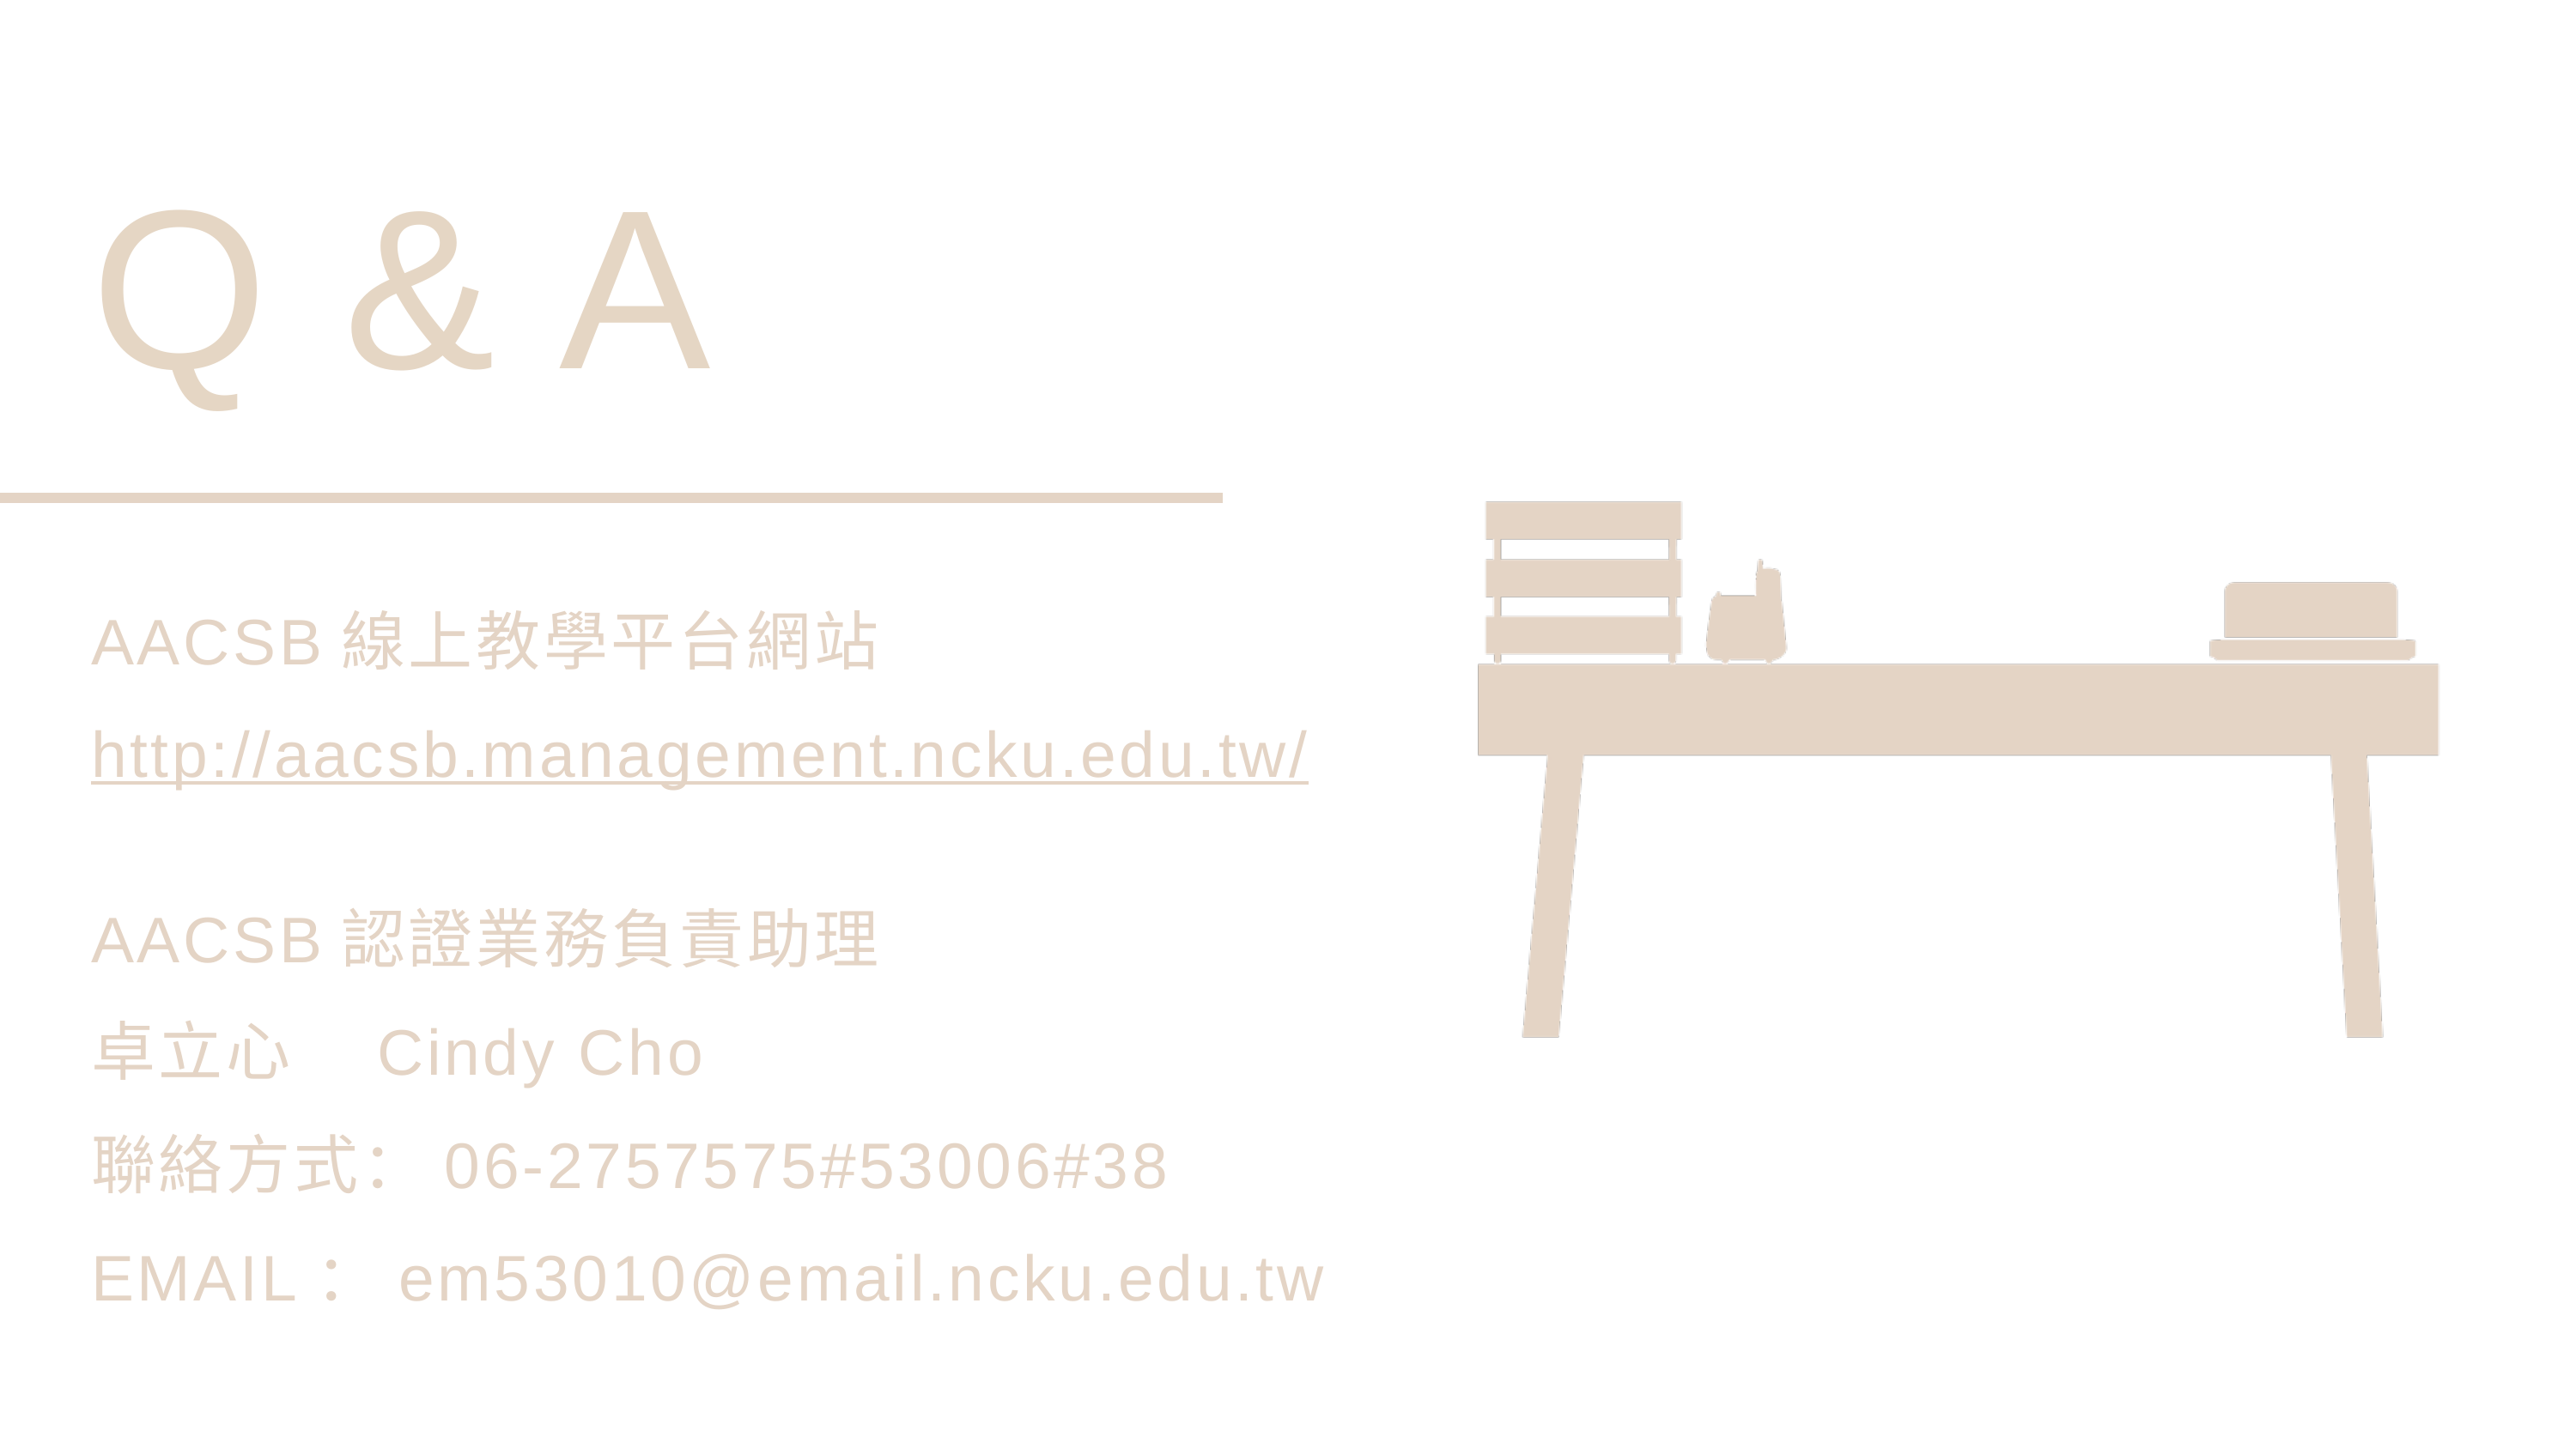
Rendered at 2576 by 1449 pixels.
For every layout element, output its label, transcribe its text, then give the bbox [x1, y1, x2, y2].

text_box AACSB線上教學平台網站 http://aacsb.management.ncku.edu.tw/ [91, 564, 1444, 792]
picture [1379, 107, 2539, 1267]
text_box Q & A [91, 142, 745, 418]
text_box [0, 493, 1223, 503]
text_box AACSB認證業務負責助理 卓立心 Cindy Cho 聯絡方式：06-2757575#53006#38 EMAIL：em53010@email.ncku.edu.tw [91, 863, 1444, 1319]
